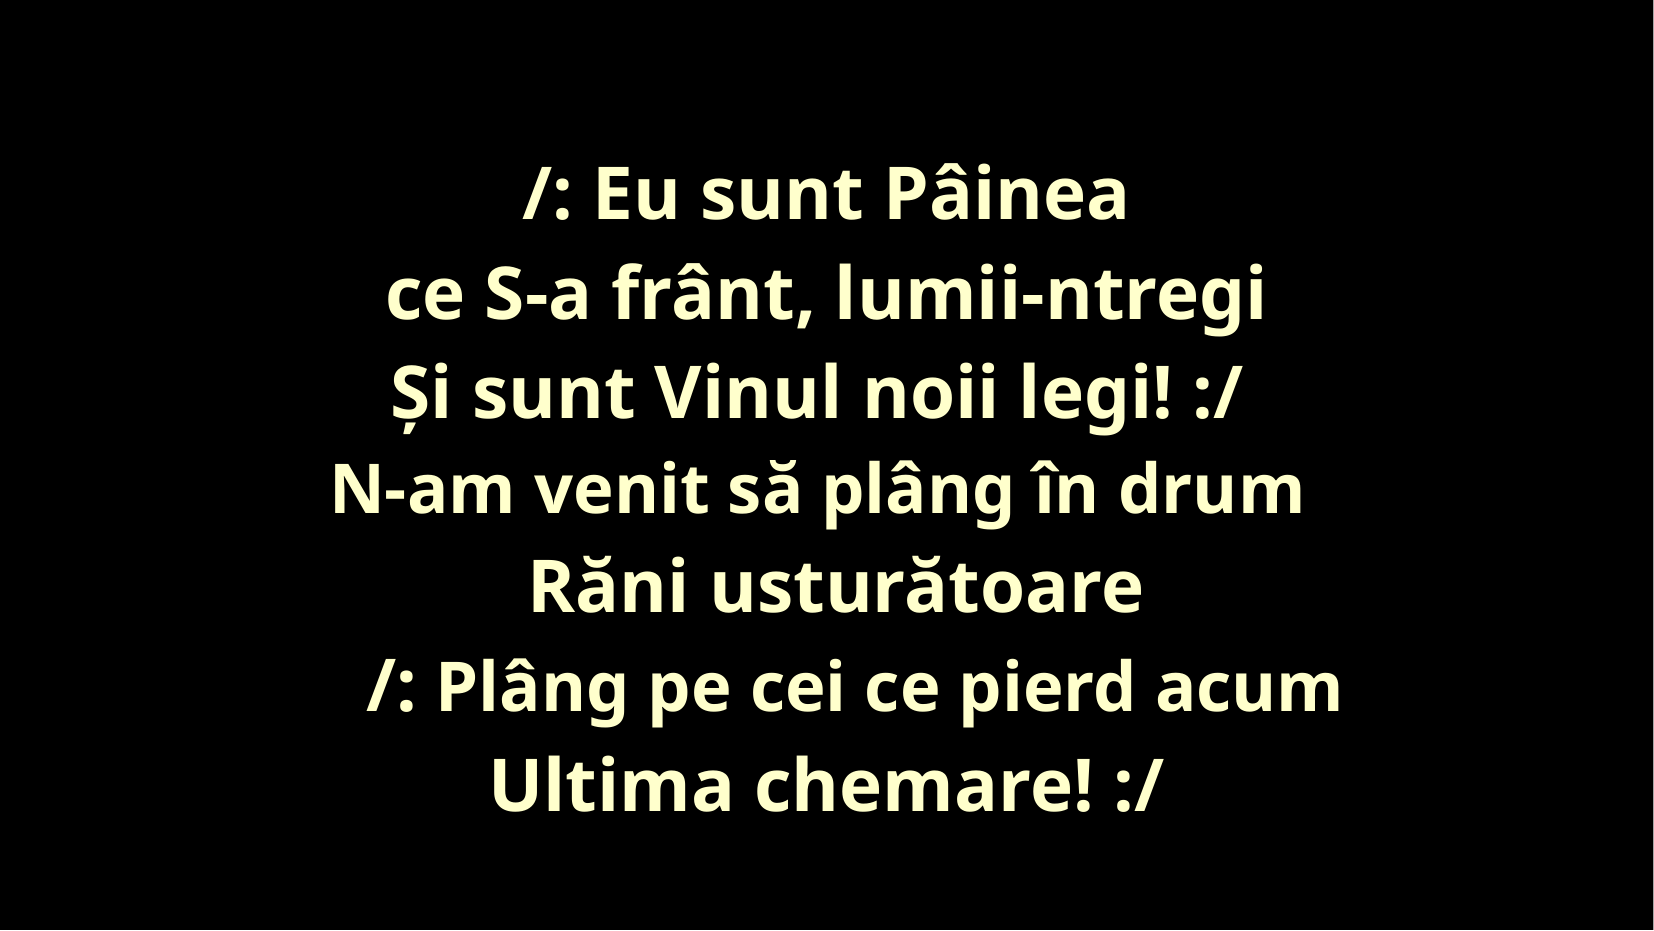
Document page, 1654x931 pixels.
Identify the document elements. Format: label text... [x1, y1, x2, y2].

text_box /: Eu sunt Pâinea ce S-a frânt, lumii-ntregi Şi sunt Vinul noii legi! :/ N-am venit să plâng în drum Răni usturătoare /: Plâng pe cei ce pierd acum Ultima chemare! :/ [82, 192, 1571, 783]
